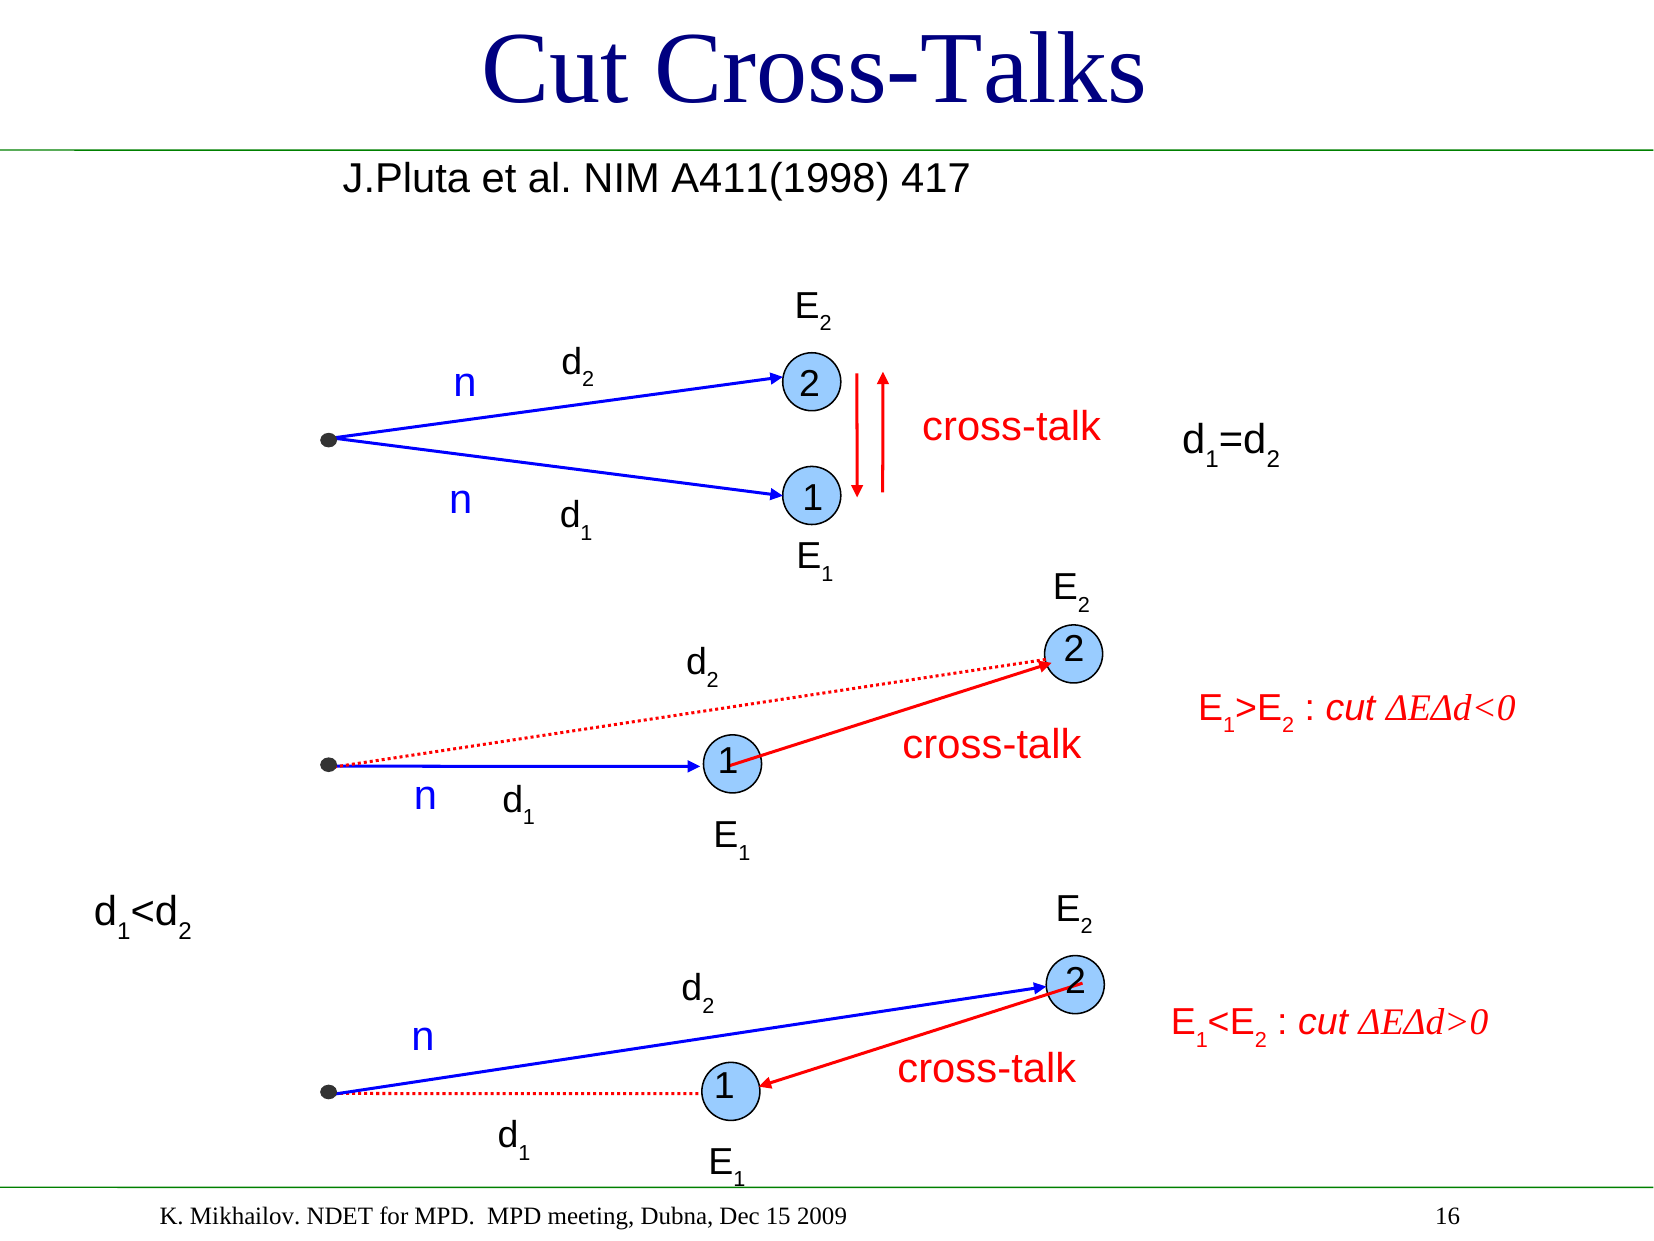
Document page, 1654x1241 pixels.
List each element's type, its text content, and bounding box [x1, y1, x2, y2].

text_box d2 [685, 637, 751, 688]
text_box 1 [802, 476, 824, 519]
text_box [1046, 963, 1065, 992]
text_box [703, 734, 762, 793]
text_box 2 [799, 363, 821, 406]
text_box n [413, 772, 438, 819]
text_box n [411, 1013, 435, 1060]
text_box [1044, 624, 1103, 683]
text_box d1=d2 [1182, 412, 1346, 469]
text_box n [453, 359, 495, 407]
text_box cross-talk [897, 1045, 1089, 1093]
text_box E1 [796, 531, 834, 582]
text_box [1048, 961, 1105, 1014]
text_box E1 [713, 810, 751, 861]
text_box E1 [708, 1136, 746, 1186]
text_box d2 [681, 963, 749, 1014]
text_box E1>E2 : cut ΔEΔd<0 [1198, 682, 1517, 734]
text_box cross-talk [921, 402, 1102, 450]
text_box 1 [717, 739, 739, 782]
text_box d2 [561, 336, 595, 388]
text_box [321, 1086, 336, 1098]
text_box d1 [497, 1110, 565, 1161]
text_box cross-talk [902, 721, 1094, 769]
text_box d1 [559, 490, 611, 541]
text_box 1 [713, 1065, 735, 1108]
text_box K. Mikhailov. NDET for MPD. MPD meeting, Dubna, Dec 15 2009 4 [144, 1195, 1540, 1239]
text_box 2 [1063, 627, 1085, 670]
text_box 2 [1065, 977, 1087, 1003]
text_box [782, 352, 841, 411]
text_box E2 [794, 280, 832, 332]
title Cut Cross-Talks [71, 0, 1559, 142]
text_box E1<E2 : cut ΔEΔd>0 [1170, 997, 1585, 1048]
text_box d1<d2 [93, 884, 193, 941]
text_box [782, 466, 841, 525]
text_box d1 [502, 774, 565, 826]
text_box [321, 434, 336, 446]
text_box n [449, 475, 473, 523]
text_box E2 [1052, 562, 1090, 613]
text_box J.Pluta et al. NIM A411(1998) 417 [342, 155, 972, 203]
text_box [321, 758, 336, 771]
text_box E2 [1055, 883, 1093, 977]
text_box [701, 1062, 760, 1121]
